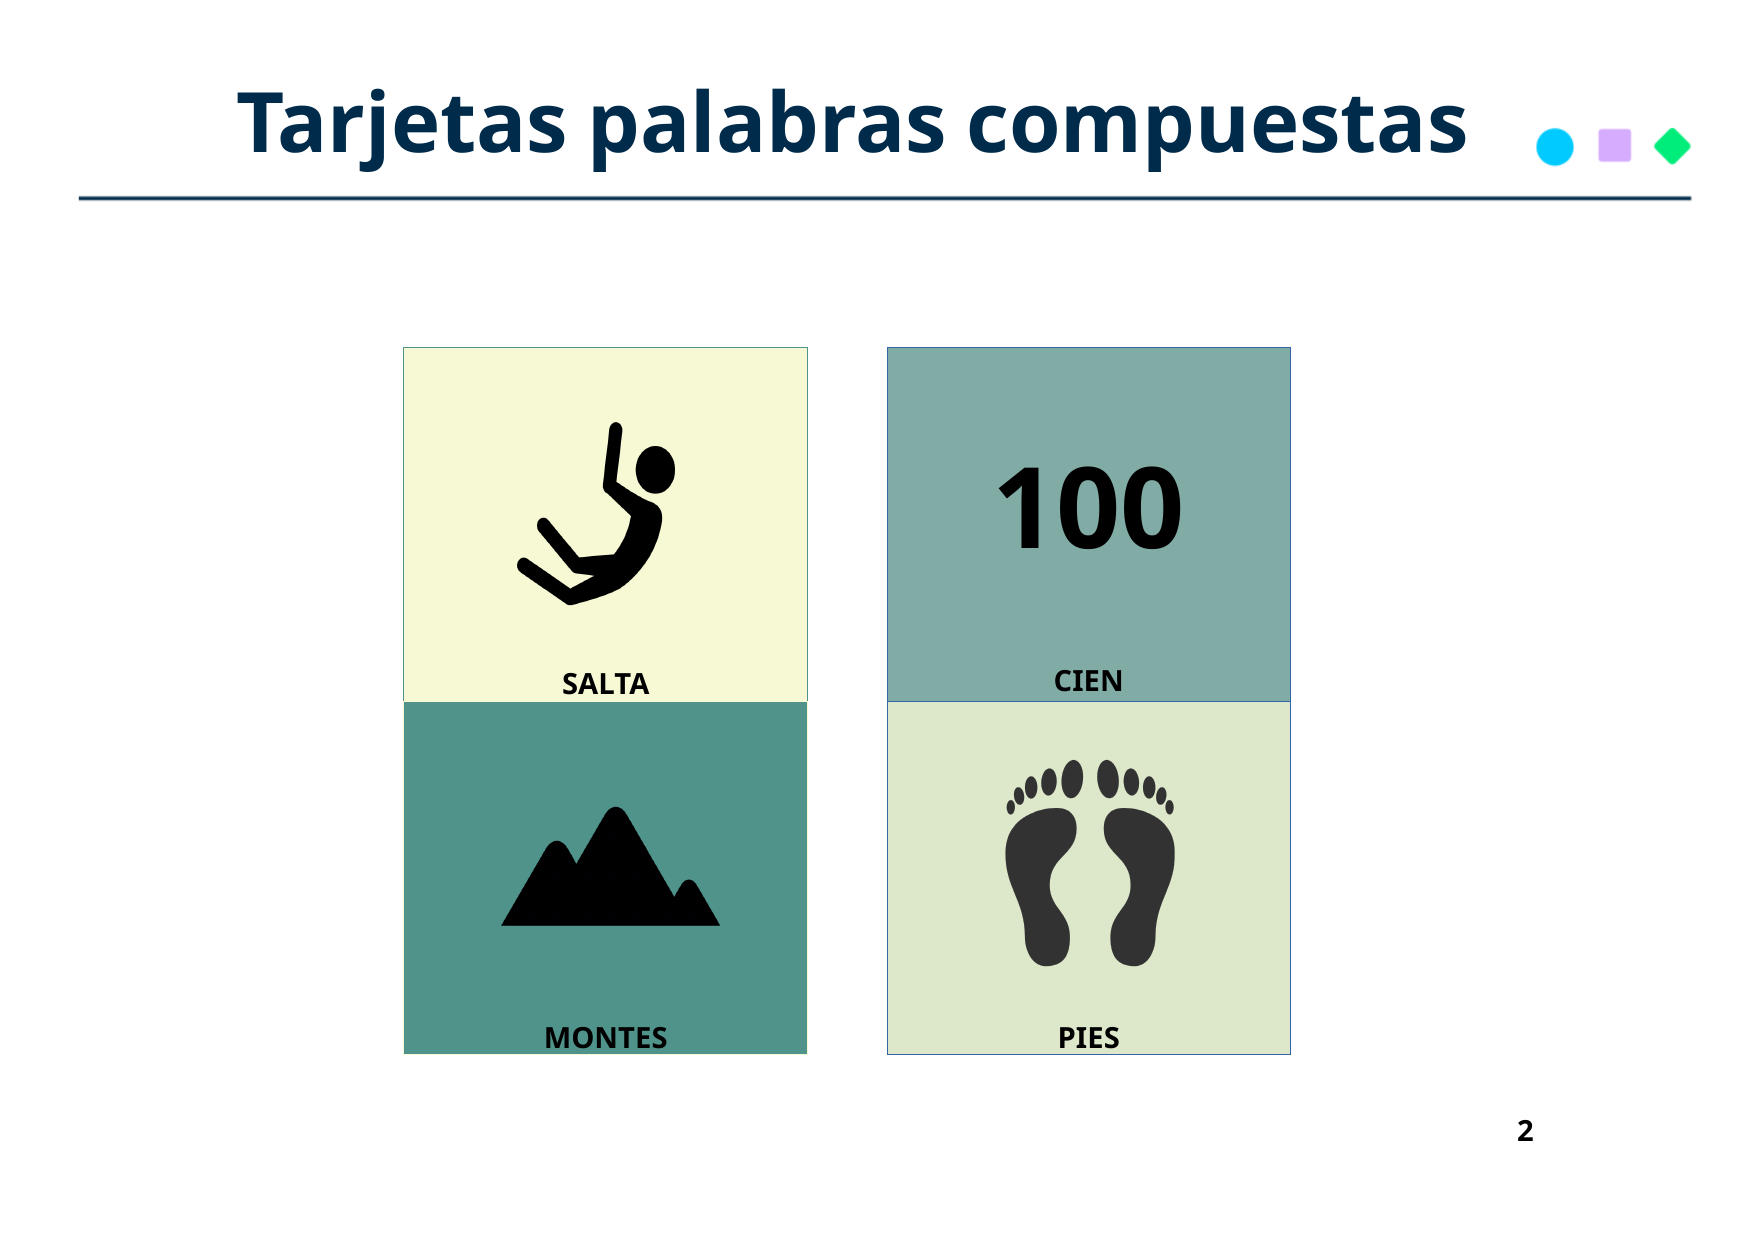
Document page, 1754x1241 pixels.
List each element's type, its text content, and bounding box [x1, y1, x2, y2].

text_box MONTES [403, 701, 808, 1055]
picture [1005, 759, 1175, 967]
picture [65, 100, 1701, 223]
text_box 100 CIEN [887, 347, 1291, 701]
picture [517, 422, 675, 613]
picture [501, 757, 720, 975]
text_box PIES [887, 701, 1291, 1055]
title Tarjetas palabras compuestas [236, 88, 1565, 178]
text_box SALTA [403, 347, 808, 701]
